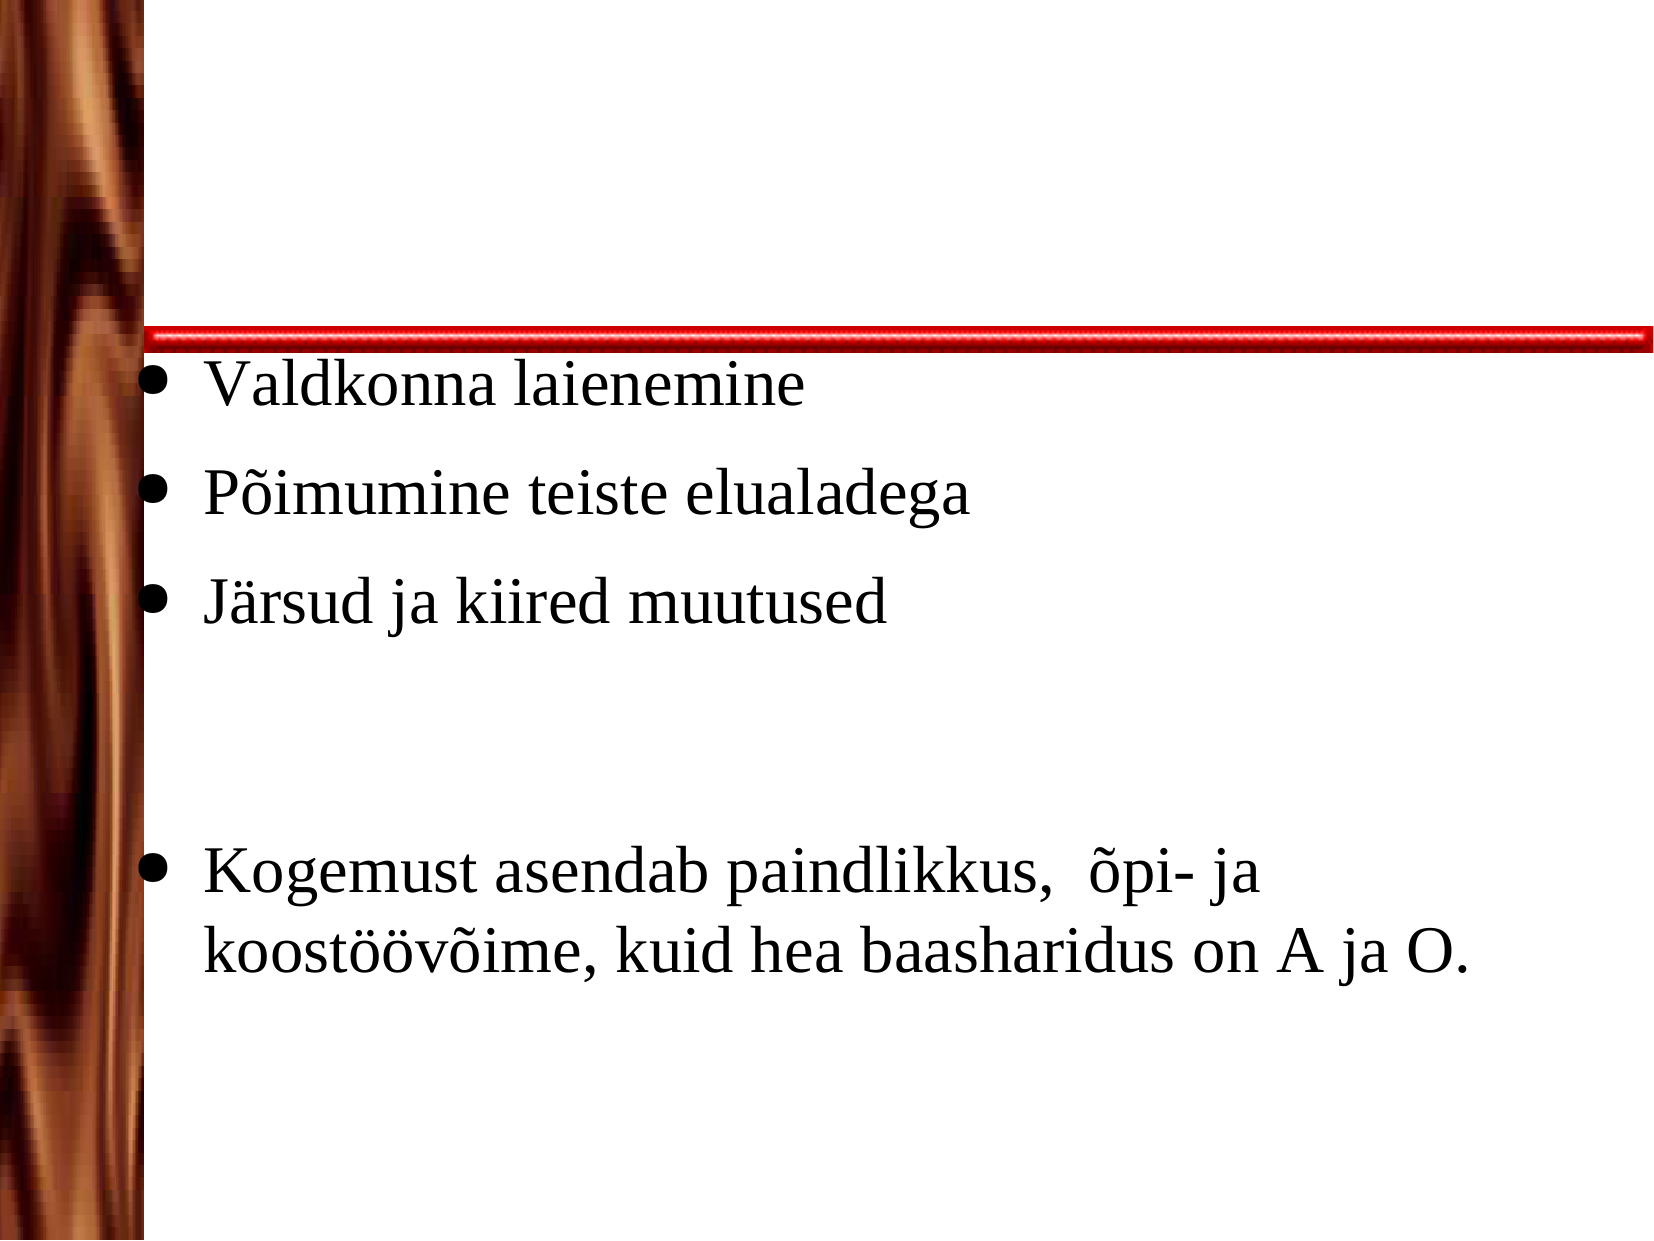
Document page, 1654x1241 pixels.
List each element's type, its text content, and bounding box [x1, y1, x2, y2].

title [121, 102, 1534, 310]
list Valdkonna laienemine Põimumine teiste elualadega Järsud ja kiired muutused Kogemust asendab paindlikkus, õpi- ja koostöövõime, kuid hea baasharidus on A ja O. [121, 344, 1534, 1126]
picture [0, 0, 1654, 1240]
